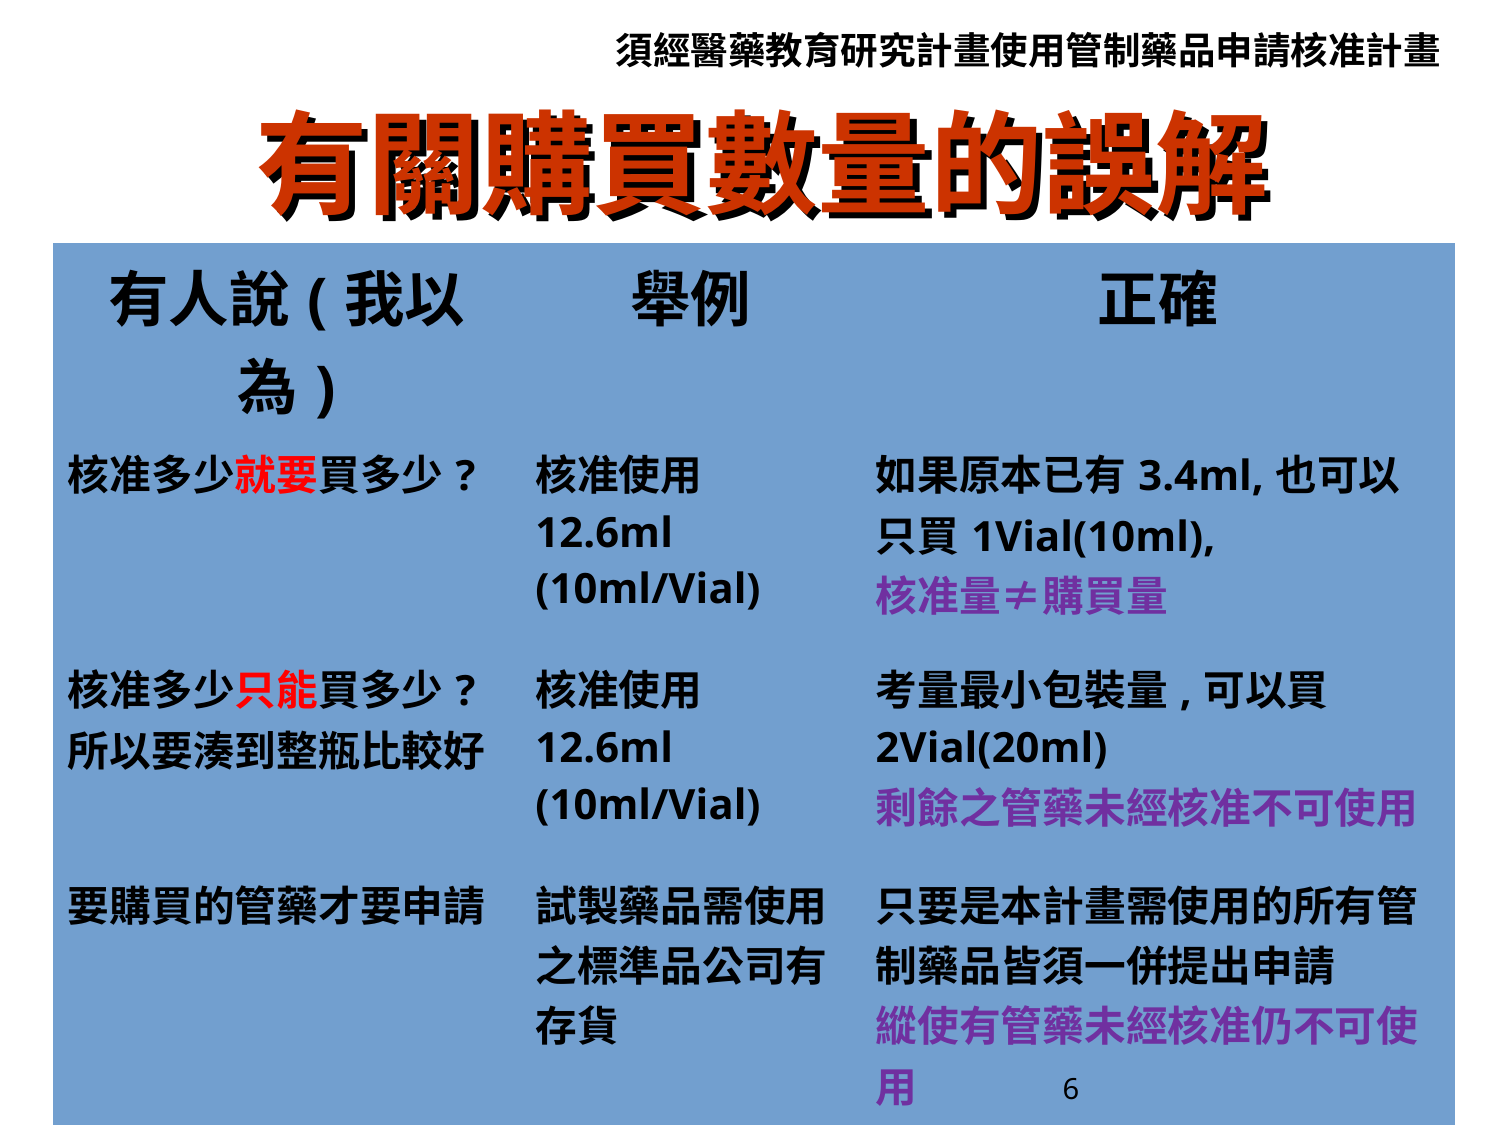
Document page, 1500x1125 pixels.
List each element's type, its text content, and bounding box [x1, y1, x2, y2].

table_cell 核准多少就要買多少? [53, 434, 521, 650]
table_cell 要購買的管藥才要申請 [53, 865, 521, 1125]
table_cell 如果原本已有3.4ml,也可以只買1Vial(10ml), 核准量≠購買量 [861, 434, 1455, 650]
table_header 有人說(我以為) [53, 243, 521, 434]
table_cell 試製藥品需使用之標準品公司有存貨 [521, 865, 861, 1125]
table_cell 核准使用12.6ml (10ml/Vial) [521, 650, 861, 865]
table_cell 核准多少只能買多少?所以要湊到整瓶比較好 [53, 650, 521, 865]
table_cell 只要是本計畫需使用的所有管制藥品皆須一併提出申請 縱使有管藥未經核准仍不可使用 [861, 865, 1455, 1125]
table_header 正確 [861, 243, 1455, 434]
title 有關購買數量的誤解 [123, 79, 1399, 243]
table_header 舉例 [521, 243, 861, 434]
text_box 須經醫藥教育研究計畫使用管制藥品申請核准計畫 [600, 18, 1456, 80]
table_cell 考量最小包裝量,可以買2Vial(20ml) 剩餘之管藥未經核准不可使用 [861, 650, 1455, 865]
table_cell 核准使用12.6ml (10ml/Vial) [521, 434, 861, 650]
